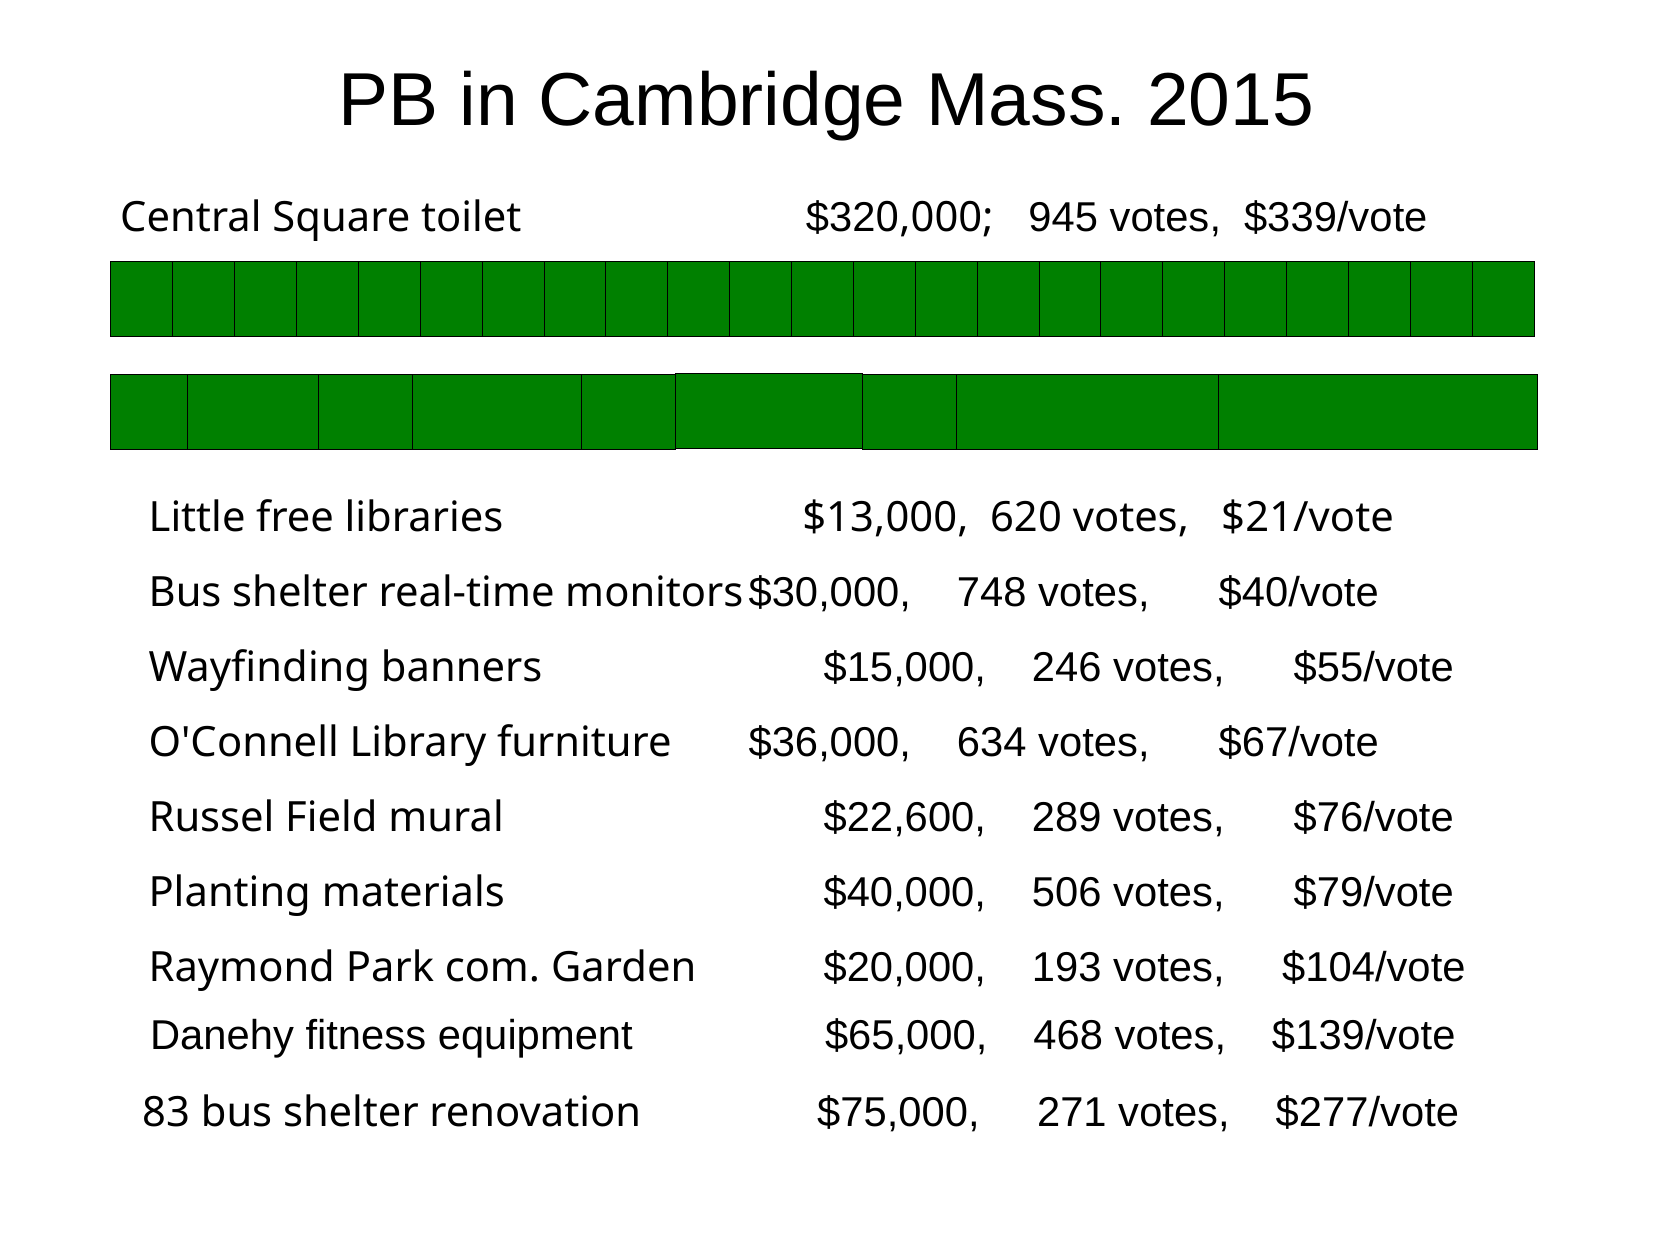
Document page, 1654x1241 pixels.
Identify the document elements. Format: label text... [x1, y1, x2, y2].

list 83 bus shelter renovation $75,000, 271 votes, $277/vote [142, 1082, 1574, 1158]
list Raymond Park com. Garden $20,000, 193 votes, $104/vote [148, 936, 1501, 1012]
list Little free libraries $13,000, 620 votes, $21/vote [148, 486, 1550, 561]
list Wayfinding banners $15,000, 246 votes, $55/vote [148, 636, 1536, 711]
list O'Connell Library furniture $36,000, 634 votes, $67/vote [148, 711, 1550, 786]
list Central Square toilet $320,000; 945 votes, $339/vote [55, 186, 1544, 262]
text_box [110, 373, 1538, 450]
list Bus shelter real-time monitors $30,000, 748 votes, $40/vote [148, 561, 1550, 637]
title PB in Cambridge Mass. 2015 [82, 49, 1571, 151]
list Danehy fitness equipment $65,000, 468 votes, $139/vote [150, 1011, 1550, 1082]
list Russel Field mural $22,600, 289 votes, $76/vote [148, 786, 1550, 861]
list Planting materials $40,000, 506 votes, $79/vote [148, 861, 1550, 937]
text_box [110, 261, 1535, 337]
